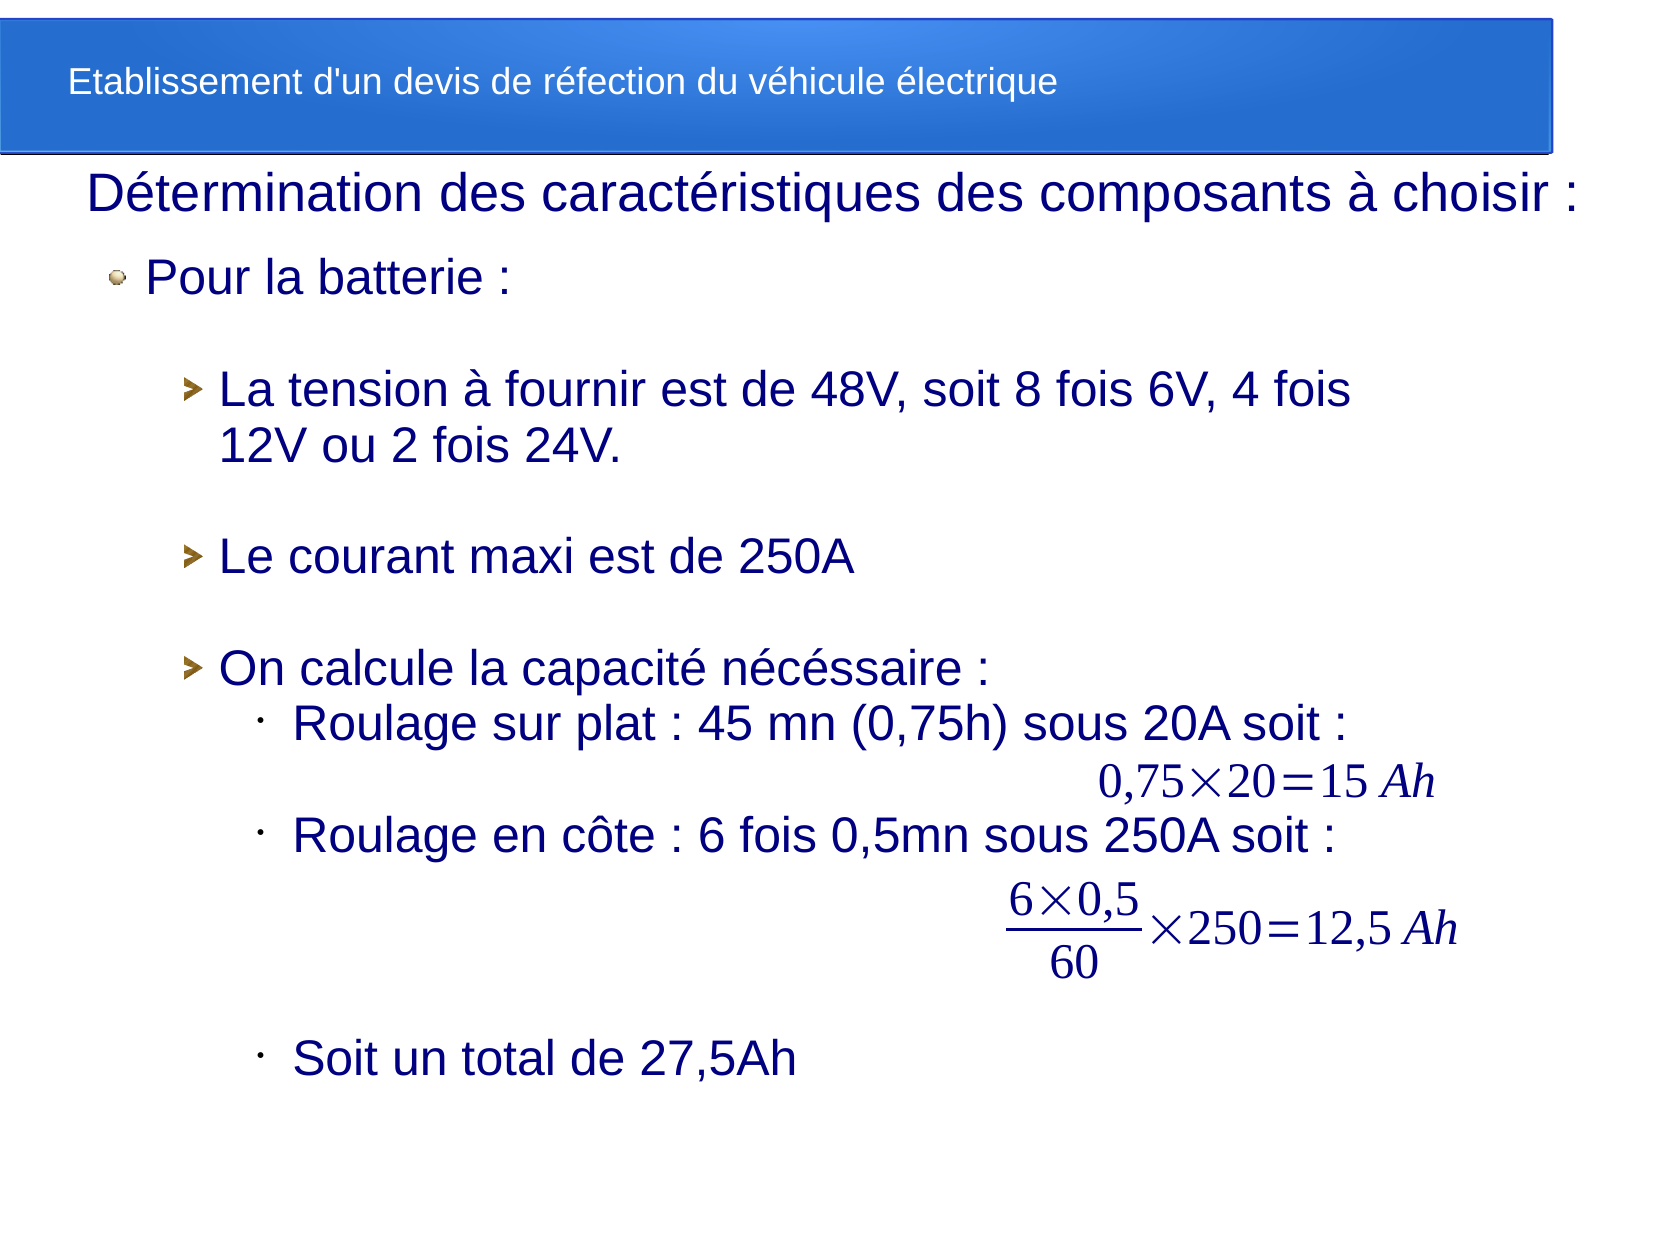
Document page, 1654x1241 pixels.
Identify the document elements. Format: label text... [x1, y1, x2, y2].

chart [1091, 752, 1442, 808]
text_box Etablissement d'un devis de réfection du véhicule électrique [53, 53, 1076, 111]
text_box Détermination des caractéristiques des composants à choisir : [71, 155, 1622, 231]
chart [998, 870, 1465, 989]
text_box Pour la batterie : La tension à fournir est de 48V, soit 8 fois 6V, 4 fois 12V ou 2 fois 24V. Le courant maxi est de 250A On calcule la capacité nécéssaire : Roulage sur plat : 45 mn (0,75h) sous 20A soit : Roulage en côte : 6 fois 0,5mn sous 250A soit : Soit un total de 27,5Ah [95, 242, 1426, 1132]
